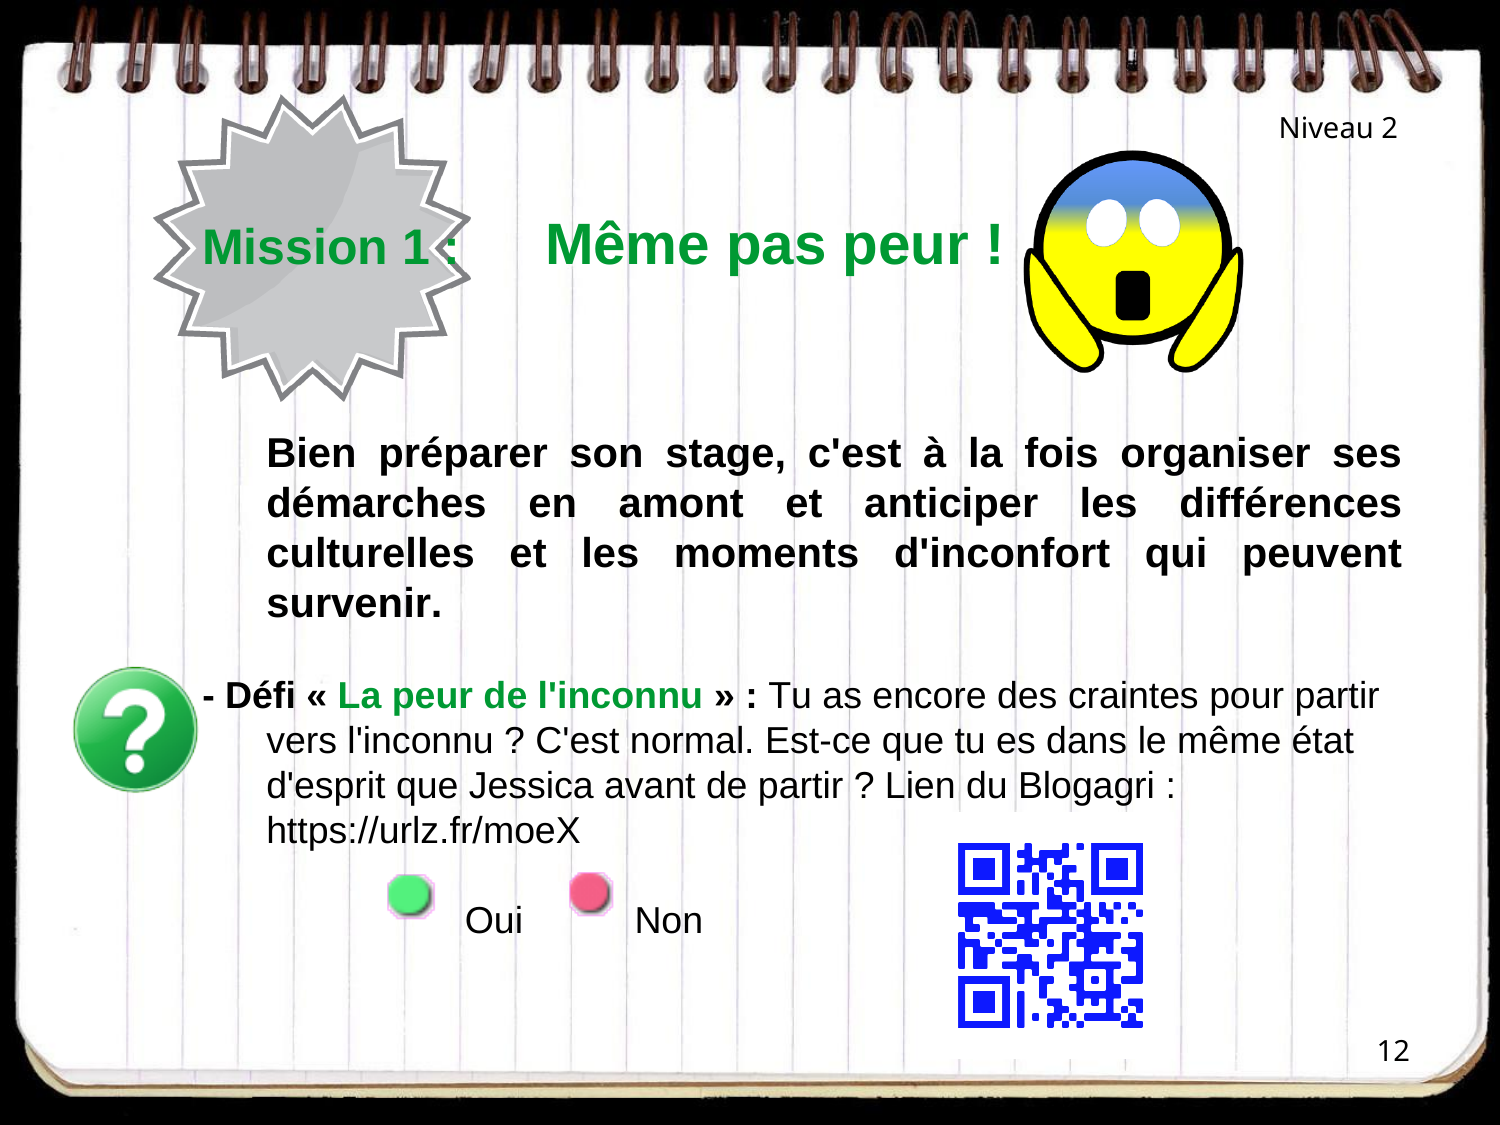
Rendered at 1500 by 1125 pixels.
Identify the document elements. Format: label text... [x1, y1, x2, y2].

picture [0, 0, 1500, 1125]
text_box Niveau 2 [1335, 101, 1442, 153]
text_box <number> [1074, 1024, 1425, 1103]
text_box Mission 1 : Même pas peur ! Bien préparer son stage, c'est à la fois organiser ses démarches en amont et anticiper les différences culturelles et les moments d'inconfort qui peuvent survenir. - Défi « La peur de l'inconnu » : Tu as encore des craintes pour partir vers l'inconnu ? C'est normal. Est-ce que tu es dans le même état d'esprit que Jessica avant de partir ? Lien du Blogagri : https://urlz.fr/moeX Oui Non [129, 198, 1418, 665]
